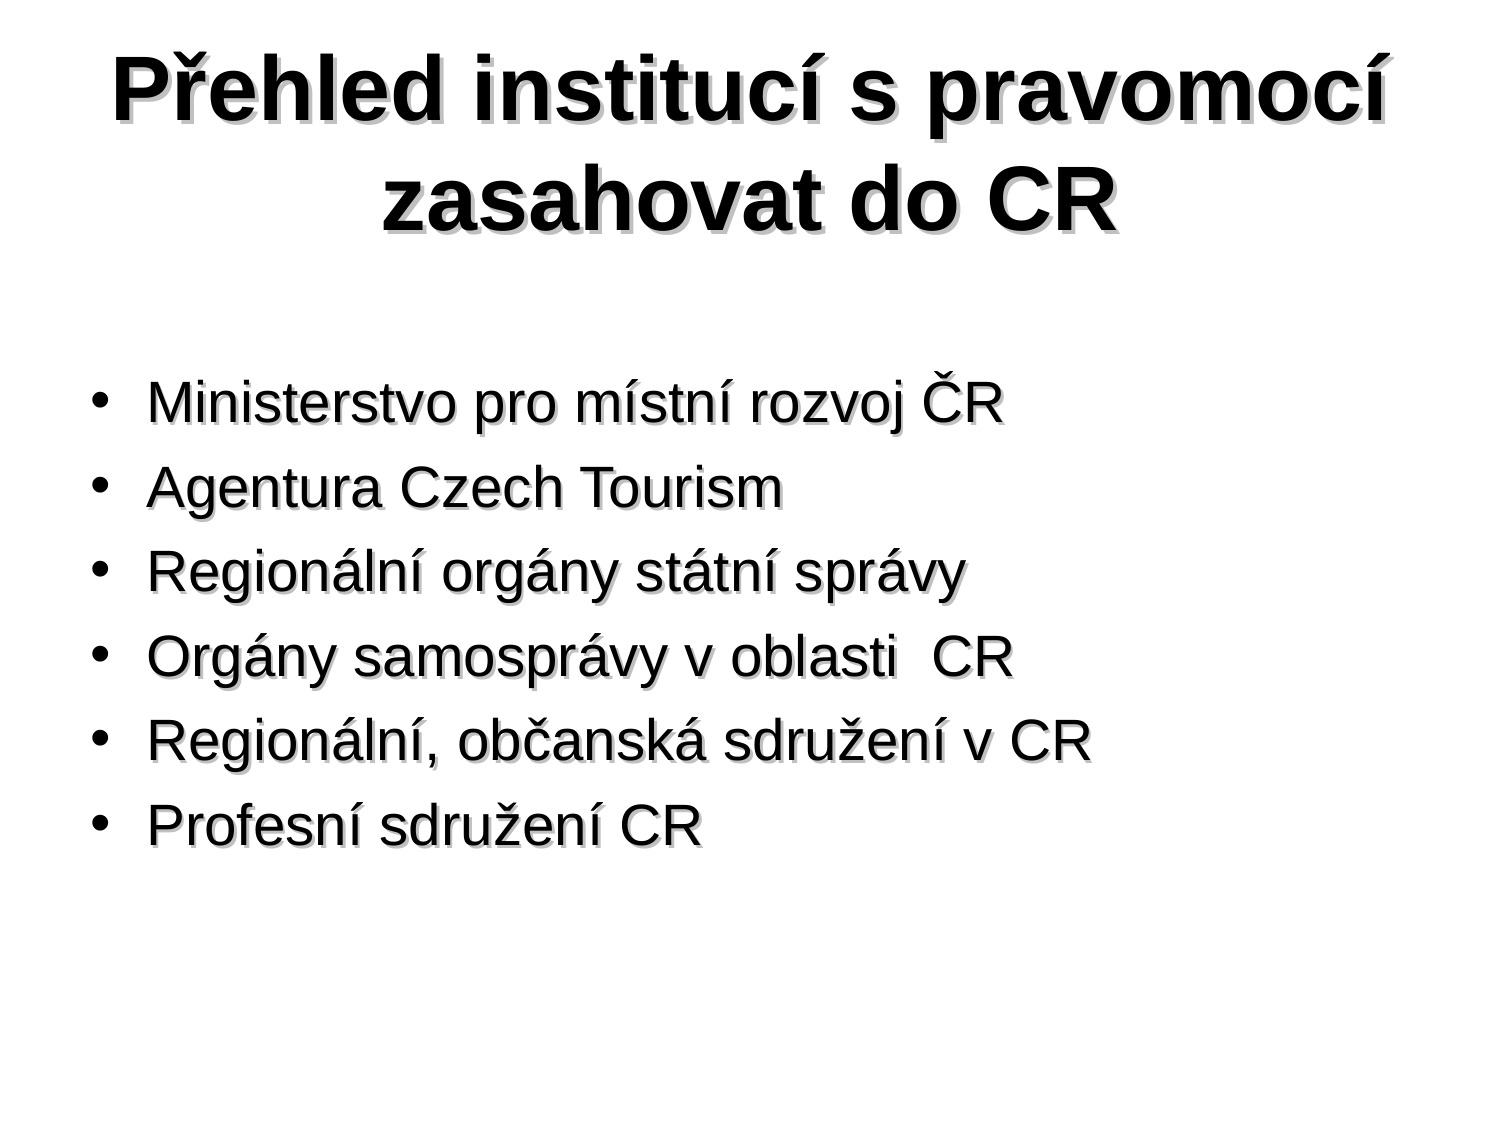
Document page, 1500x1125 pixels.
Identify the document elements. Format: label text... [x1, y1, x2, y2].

list Ministerstvo pro místní rozvoj ČR Agentura Czech Tourism Regionální orgány státní správy Orgány samosprávy v oblasti CR Regionální, občanská sdružení v CR Profesní sdružení CR [75, 262, 1426, 1006]
title Přehled institucí s pravomocí zasahovat do CR [75, 21, 1426, 257]
